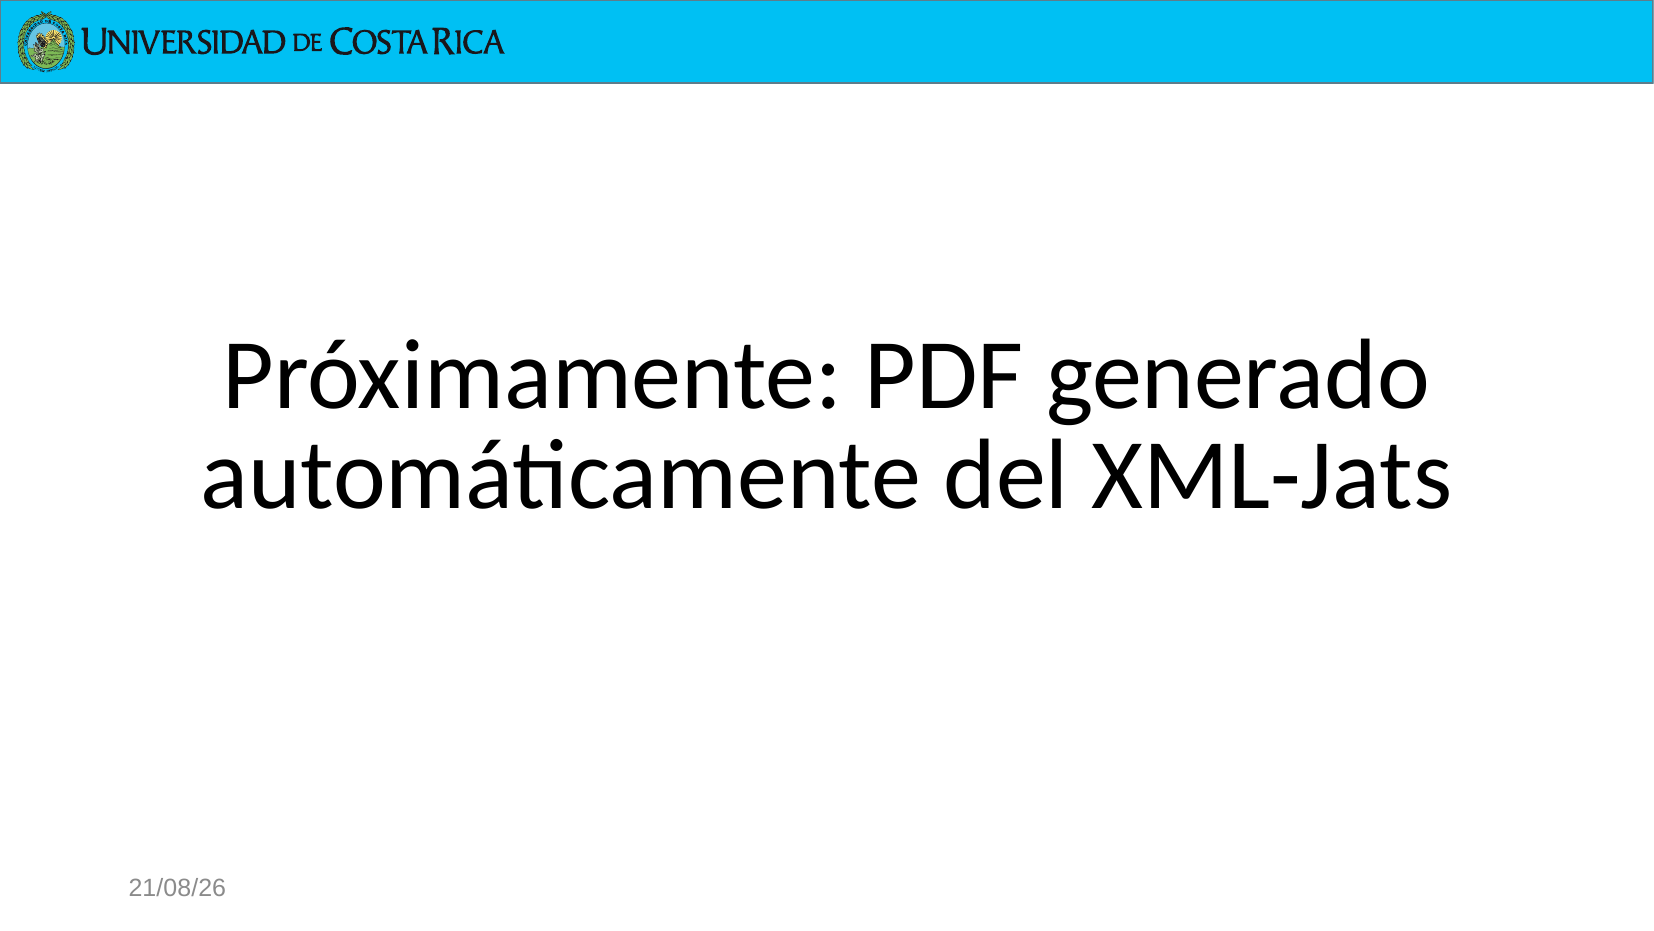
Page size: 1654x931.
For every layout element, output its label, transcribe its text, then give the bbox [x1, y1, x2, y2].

title Próximamente: PDF generado automáticamente del XML-Jats [82, 330, 1571, 536]
